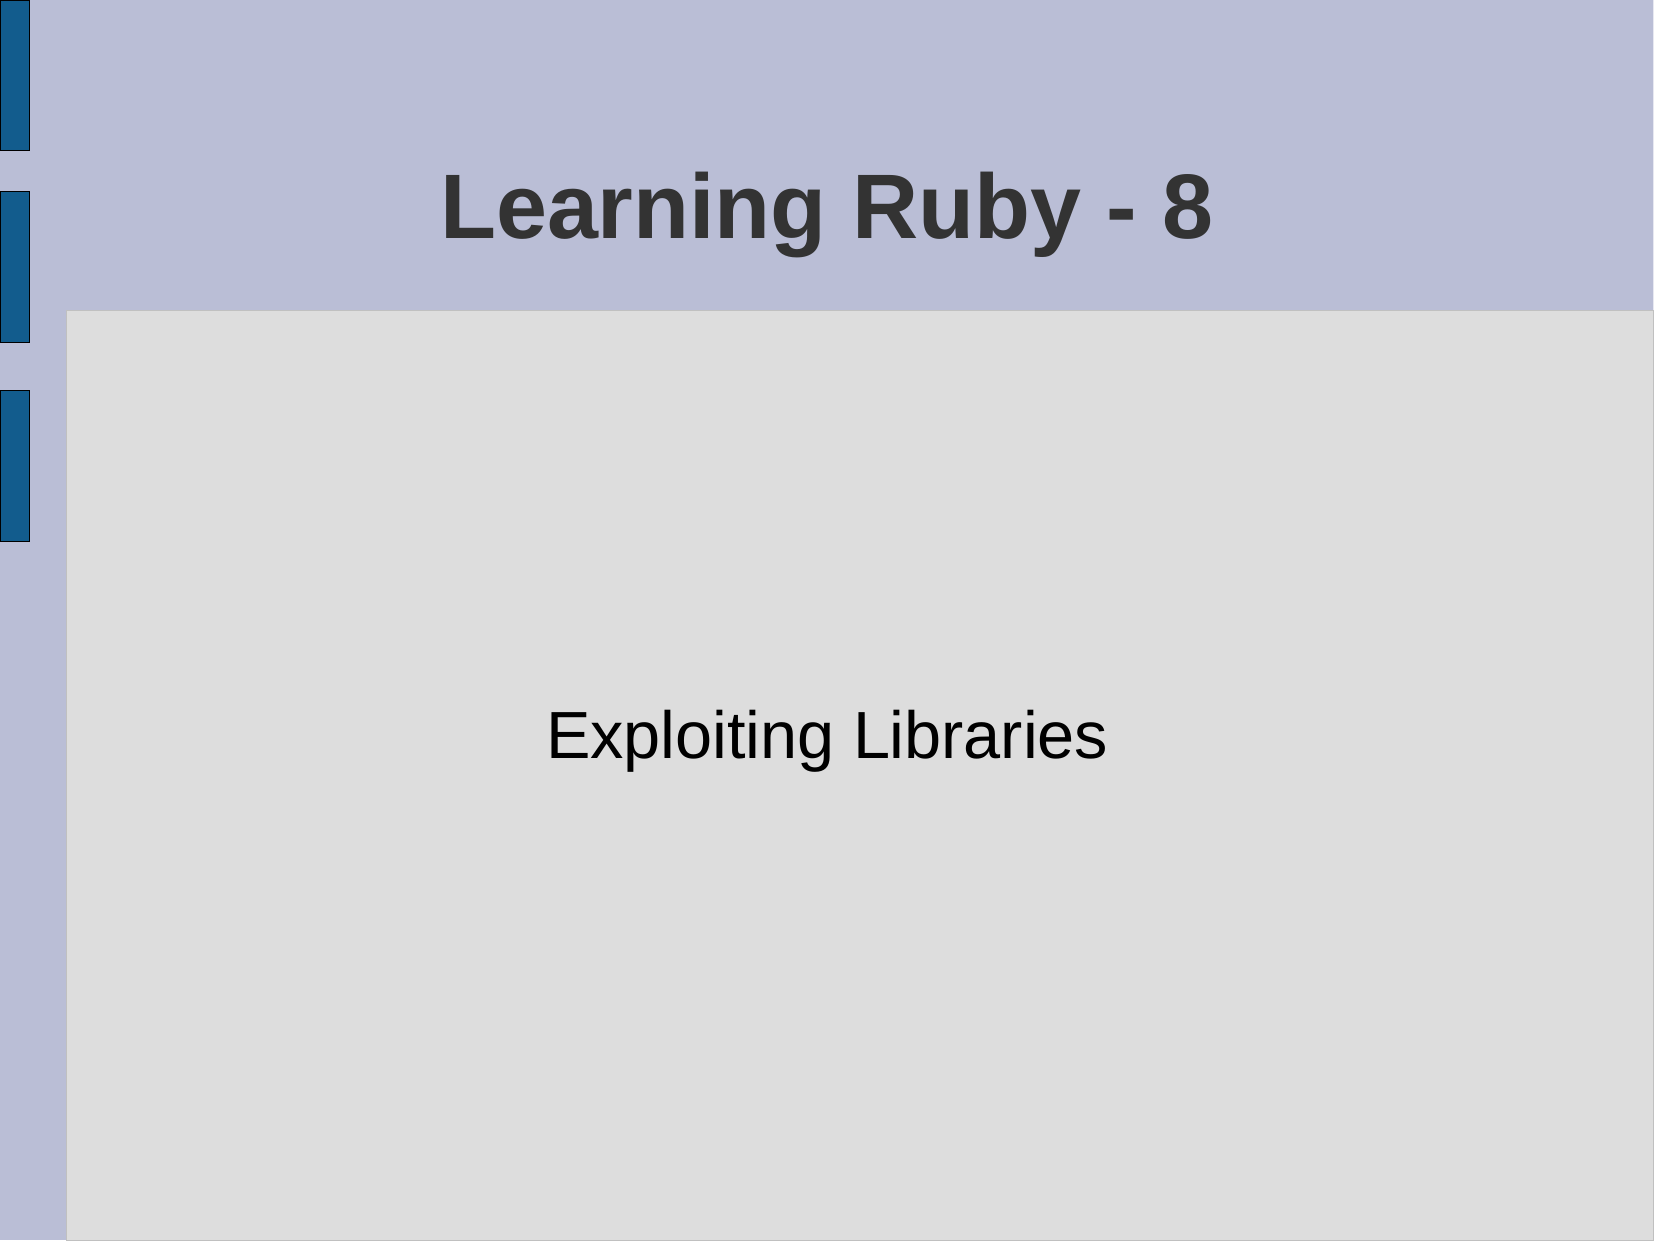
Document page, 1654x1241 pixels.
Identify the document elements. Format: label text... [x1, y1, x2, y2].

title Learning Ruby - 8 [121, 102, 1534, 311]
subtitle Exploiting Libraries [121, 344, 1534, 1127]
